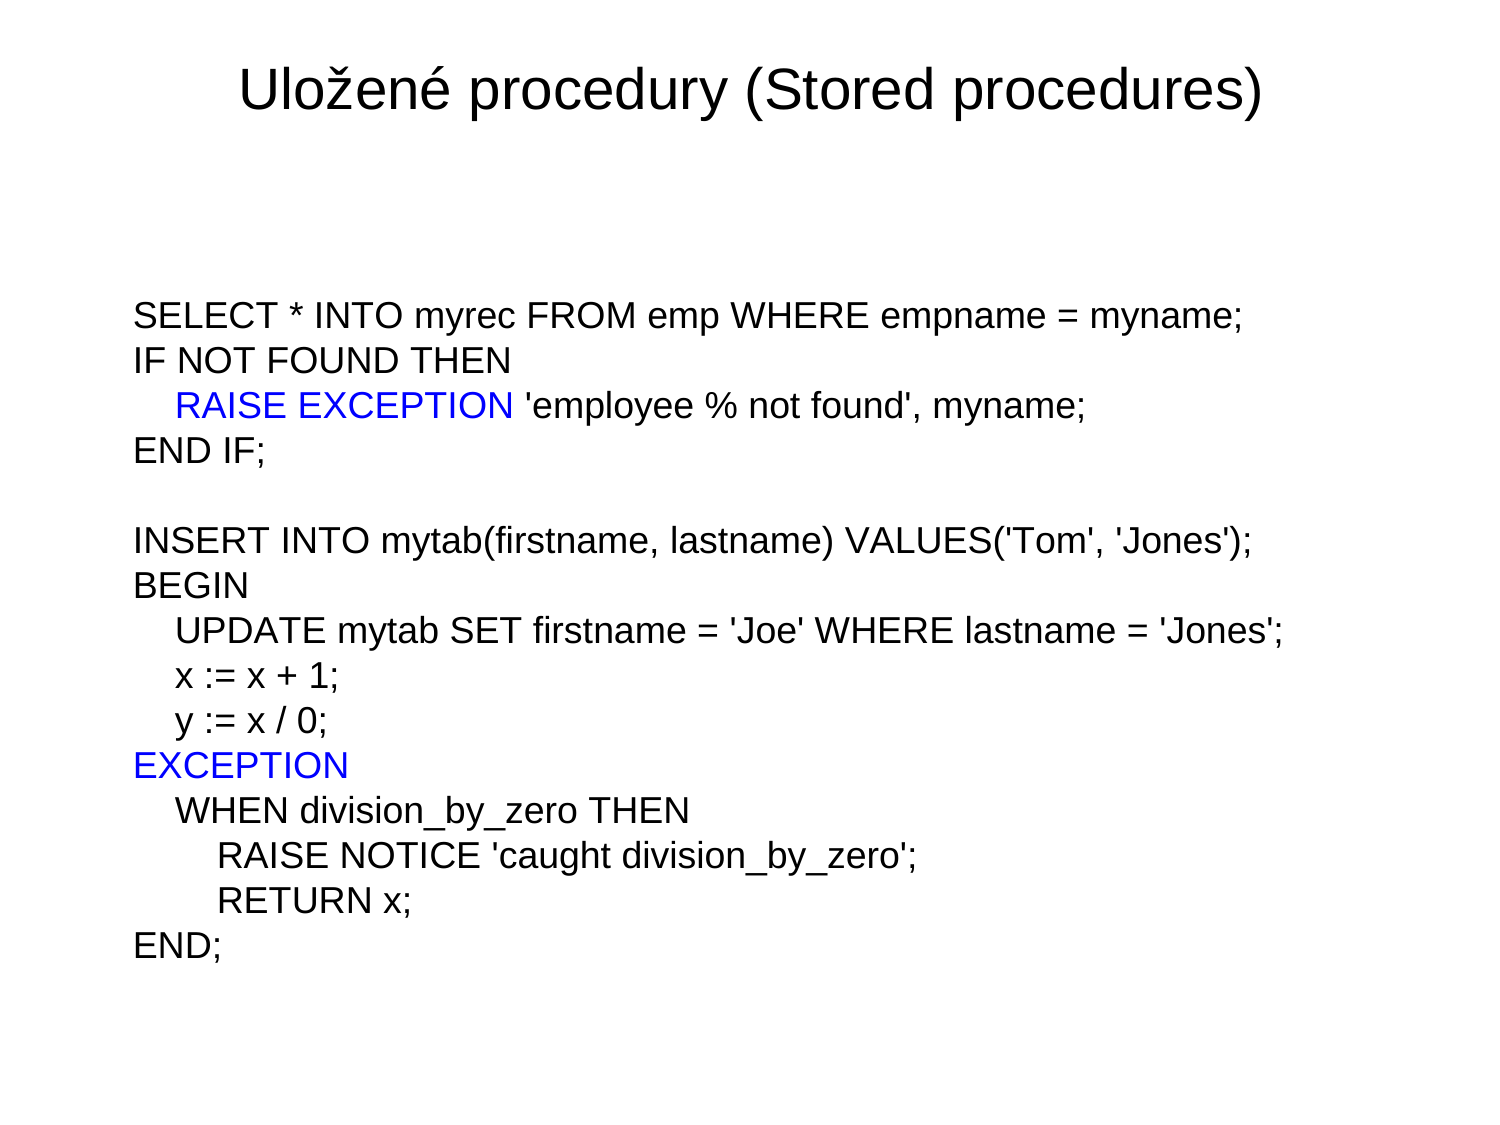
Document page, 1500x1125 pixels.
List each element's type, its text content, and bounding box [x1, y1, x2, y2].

title Uložené procedury (Stored procedures) [76, 29, 1427, 144]
text_box SELECT * INTO myrec FROM emp WHERE empname = myname; IF NOT FOUND THEN RAISE EXCEPTION 'employee % not found', myname; END IF; INSERT INTO mytab(firstname, lastname) VALUES('Tom', 'Jones'); BEGIN UPDATE mytab SET firstname = 'Joe' WHERE lastname = 'Jones'; x := x + 1; y := x / 0; EXCEPTION WHEN division_by_zero THEN RAISE NOTICE 'caught division_by_zero'; RETURN x; END; [118, 283, 1335, 974]
